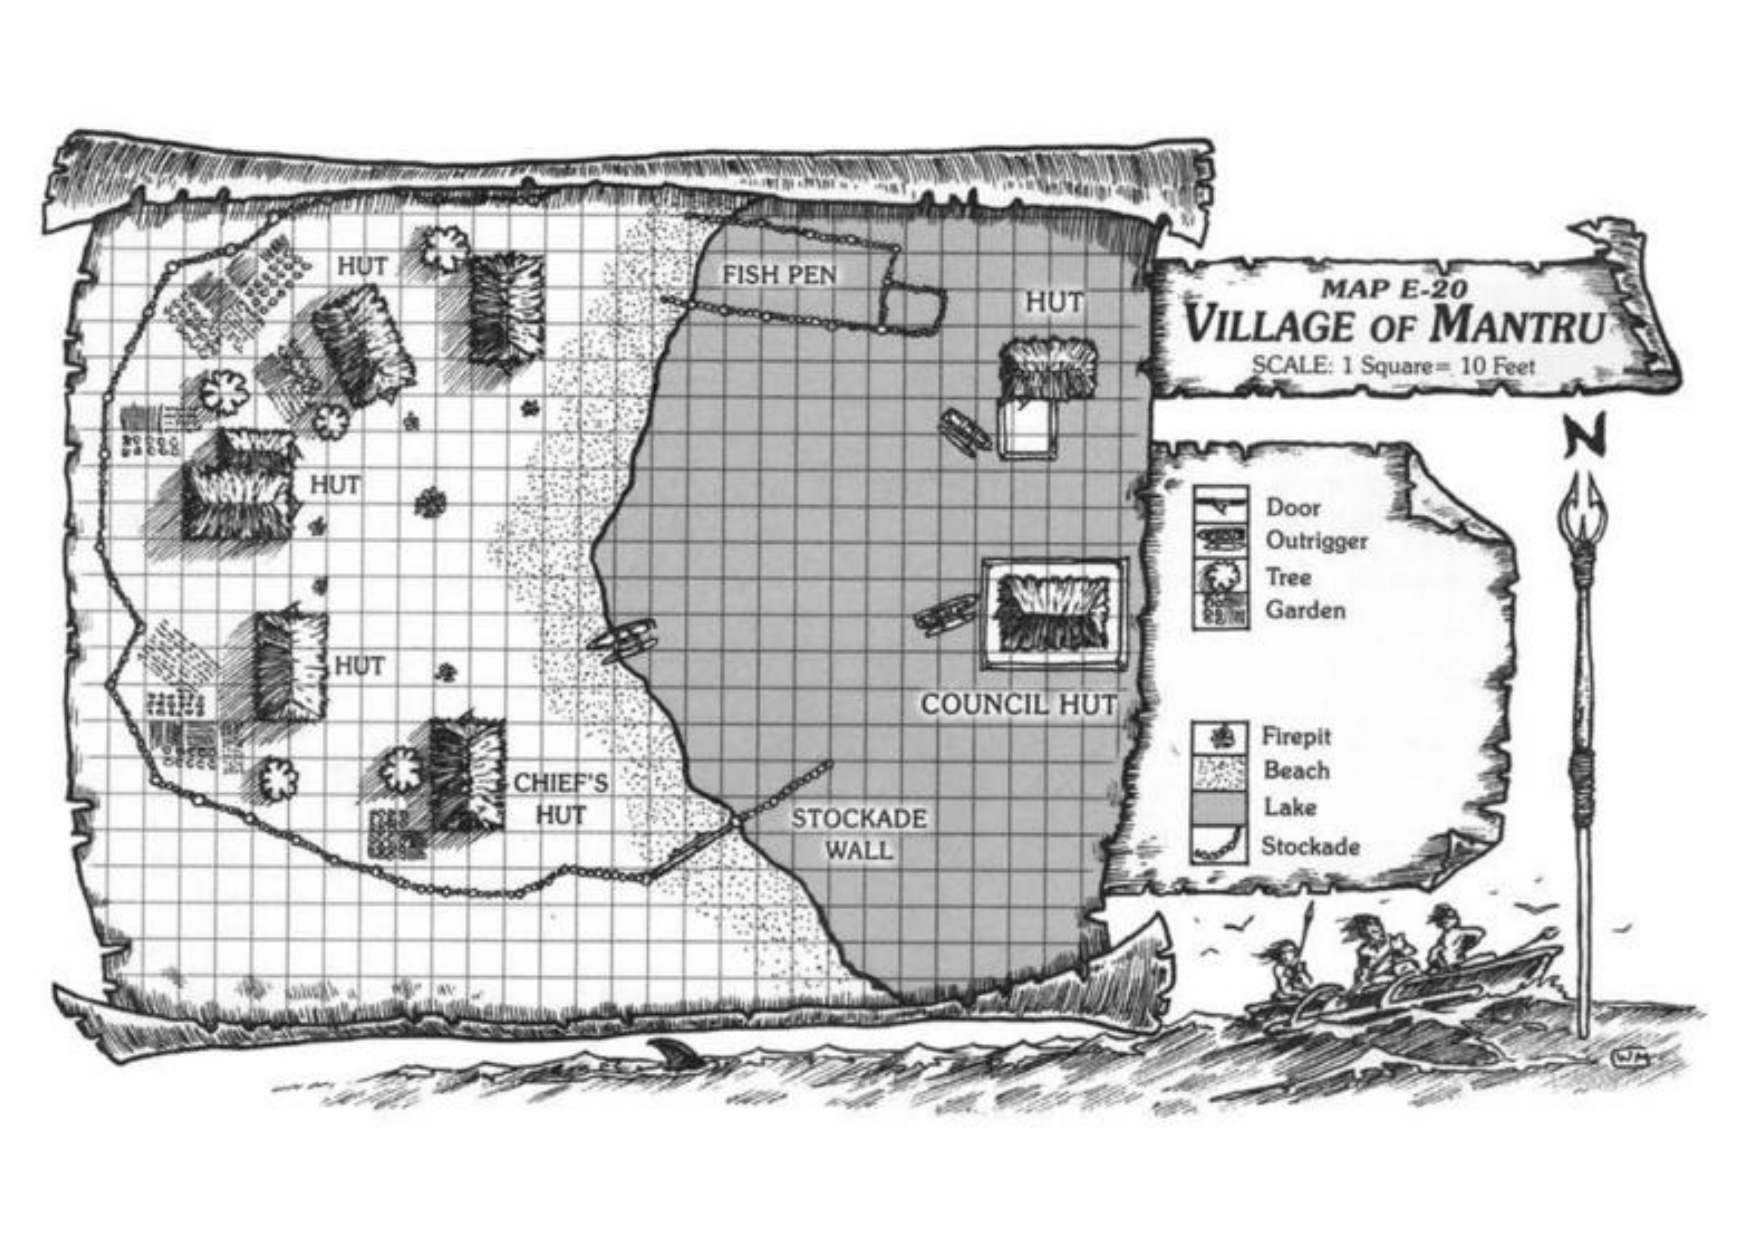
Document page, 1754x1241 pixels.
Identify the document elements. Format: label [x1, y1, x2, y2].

picture [27, 110, 1727, 1130]
